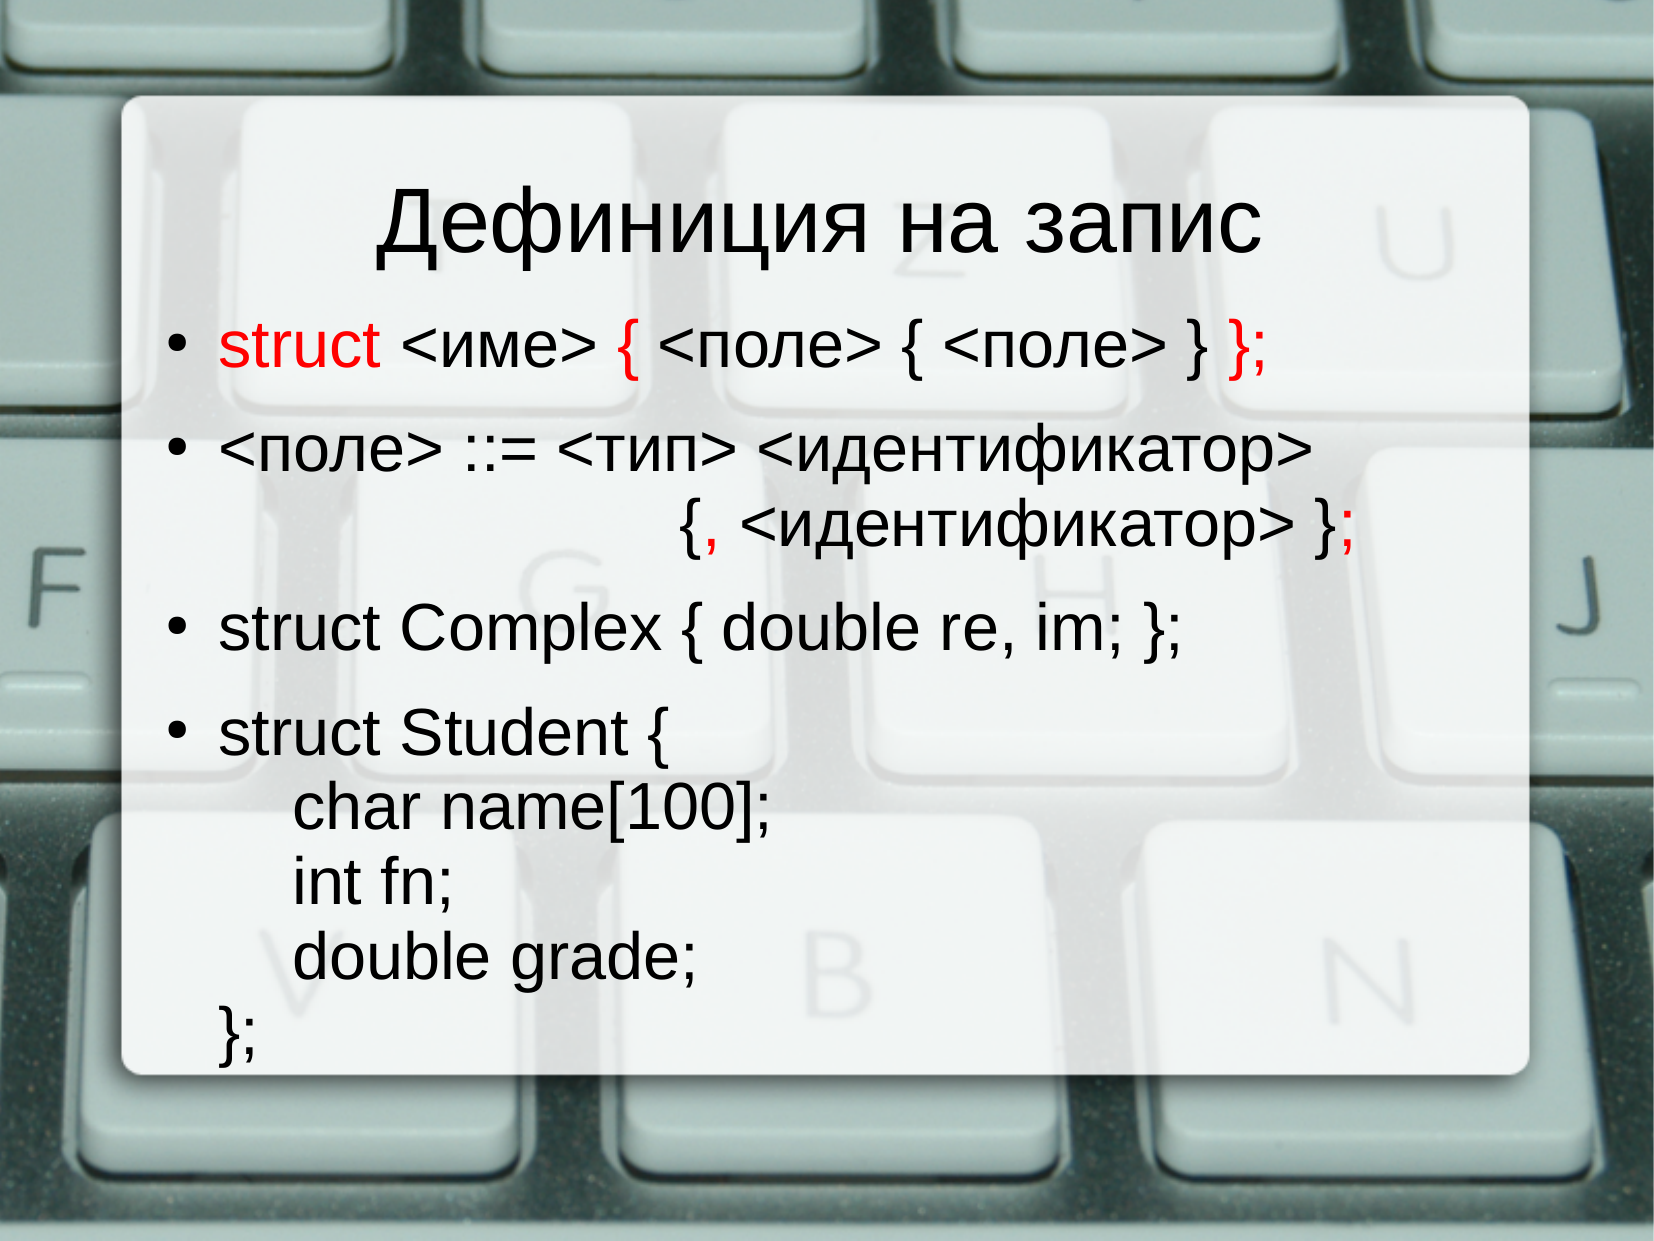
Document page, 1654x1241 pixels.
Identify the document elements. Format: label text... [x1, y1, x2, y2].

list struct <име> { <поле> { <поле> } }; <поле> ::= <тип> <идентификатор> {, <идентификатор> }; struct Complex { double re, im; }; struct Student { char name[100]; int fn; double grade; }; [147, 307, 1506, 1069]
title Дефиниция на запис [135, 117, 1506, 325]
picture [0, 0, 1654, 1241]
